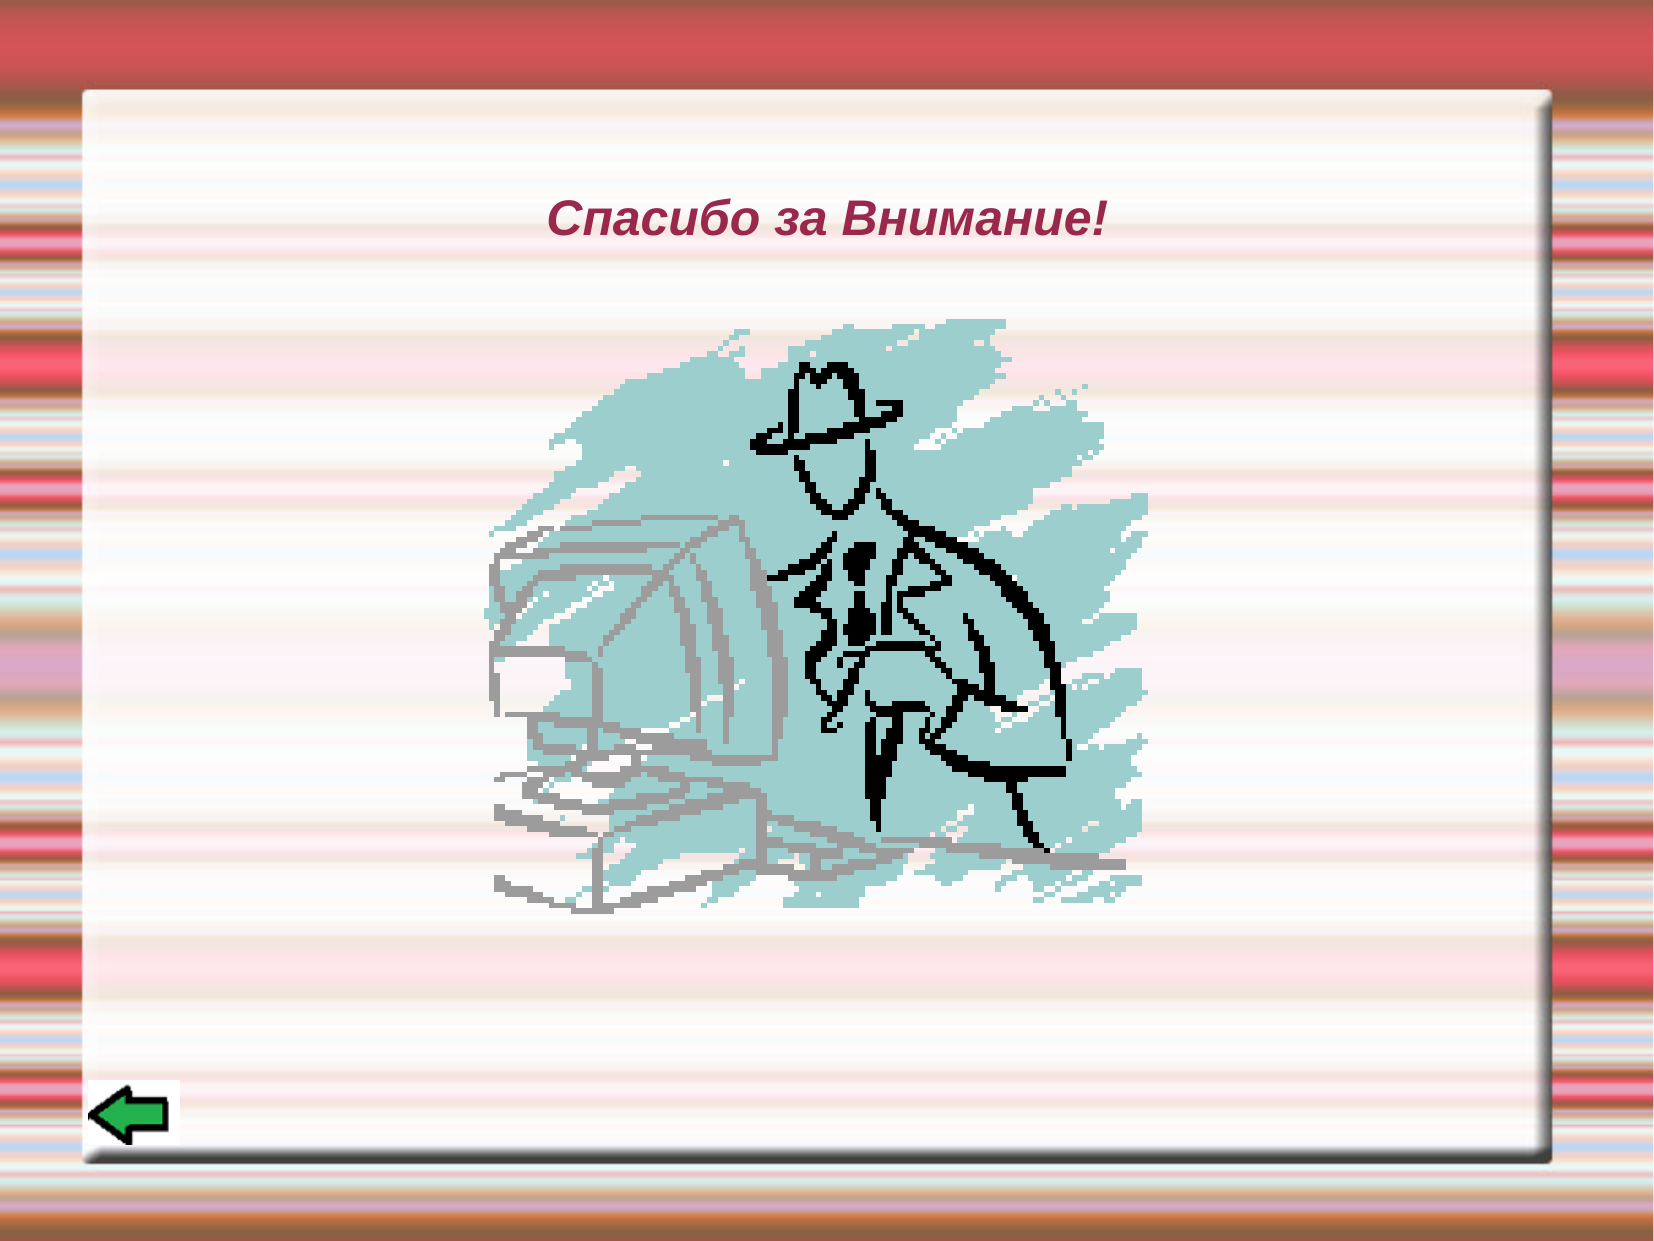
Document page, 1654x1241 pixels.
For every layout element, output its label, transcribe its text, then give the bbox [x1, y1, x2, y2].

title Спасибо за Внимание! [121, 114, 1534, 322]
picture [0, 0, 1654, 1241]
